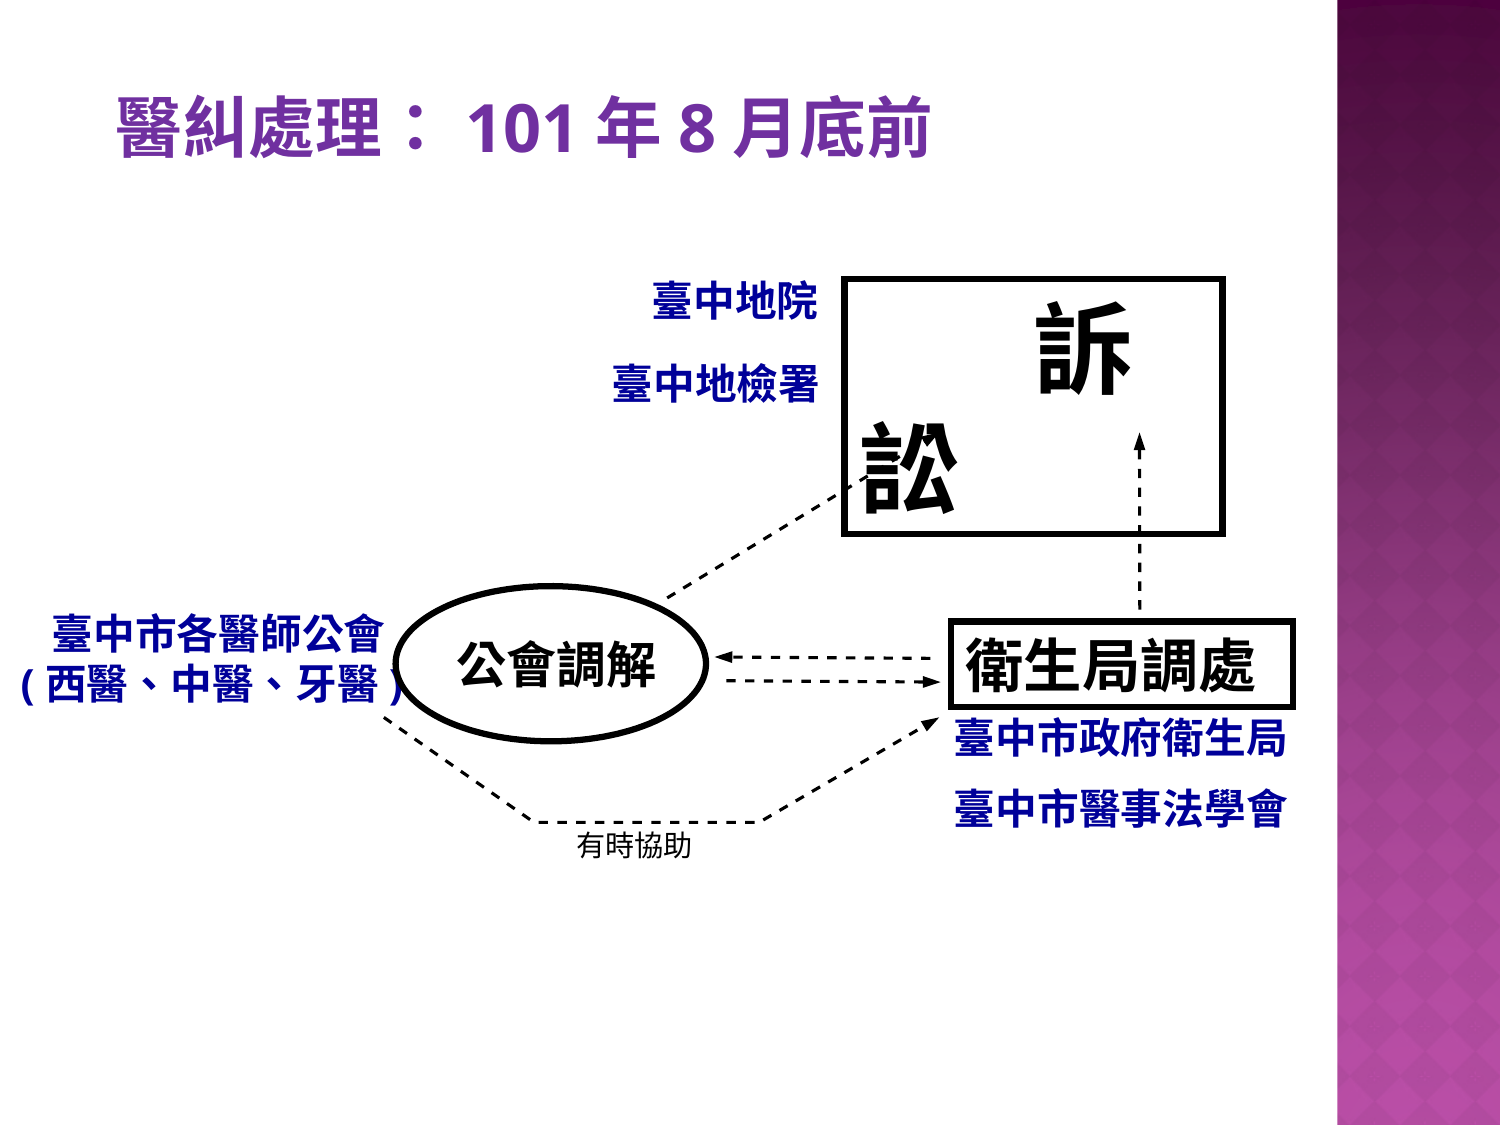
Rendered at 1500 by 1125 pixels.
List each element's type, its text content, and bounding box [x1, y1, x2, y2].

text_box 臺中地檢署 [596, 350, 835, 415]
text_box 醫糾處理：101年8月底前 [100, 78, 895, 175]
text_box 臺中市政府衛生局 [939, 704, 1303, 769]
text_box 衛生局調處 [950, 621, 1294, 708]
text_box 公會調解 [395, 586, 707, 742]
text_box 訴訟 [844, 278, 1223, 421]
text_box 臺中市各醫師公會 (西醫、中醫、牙醫) [6, 600, 418, 715]
text_box 臺中市醫事法學會 [939, 775, 1303, 840]
text_box 臺中地院 [585, 267, 840, 332]
text_box 有時協助 [560, 819, 708, 870]
